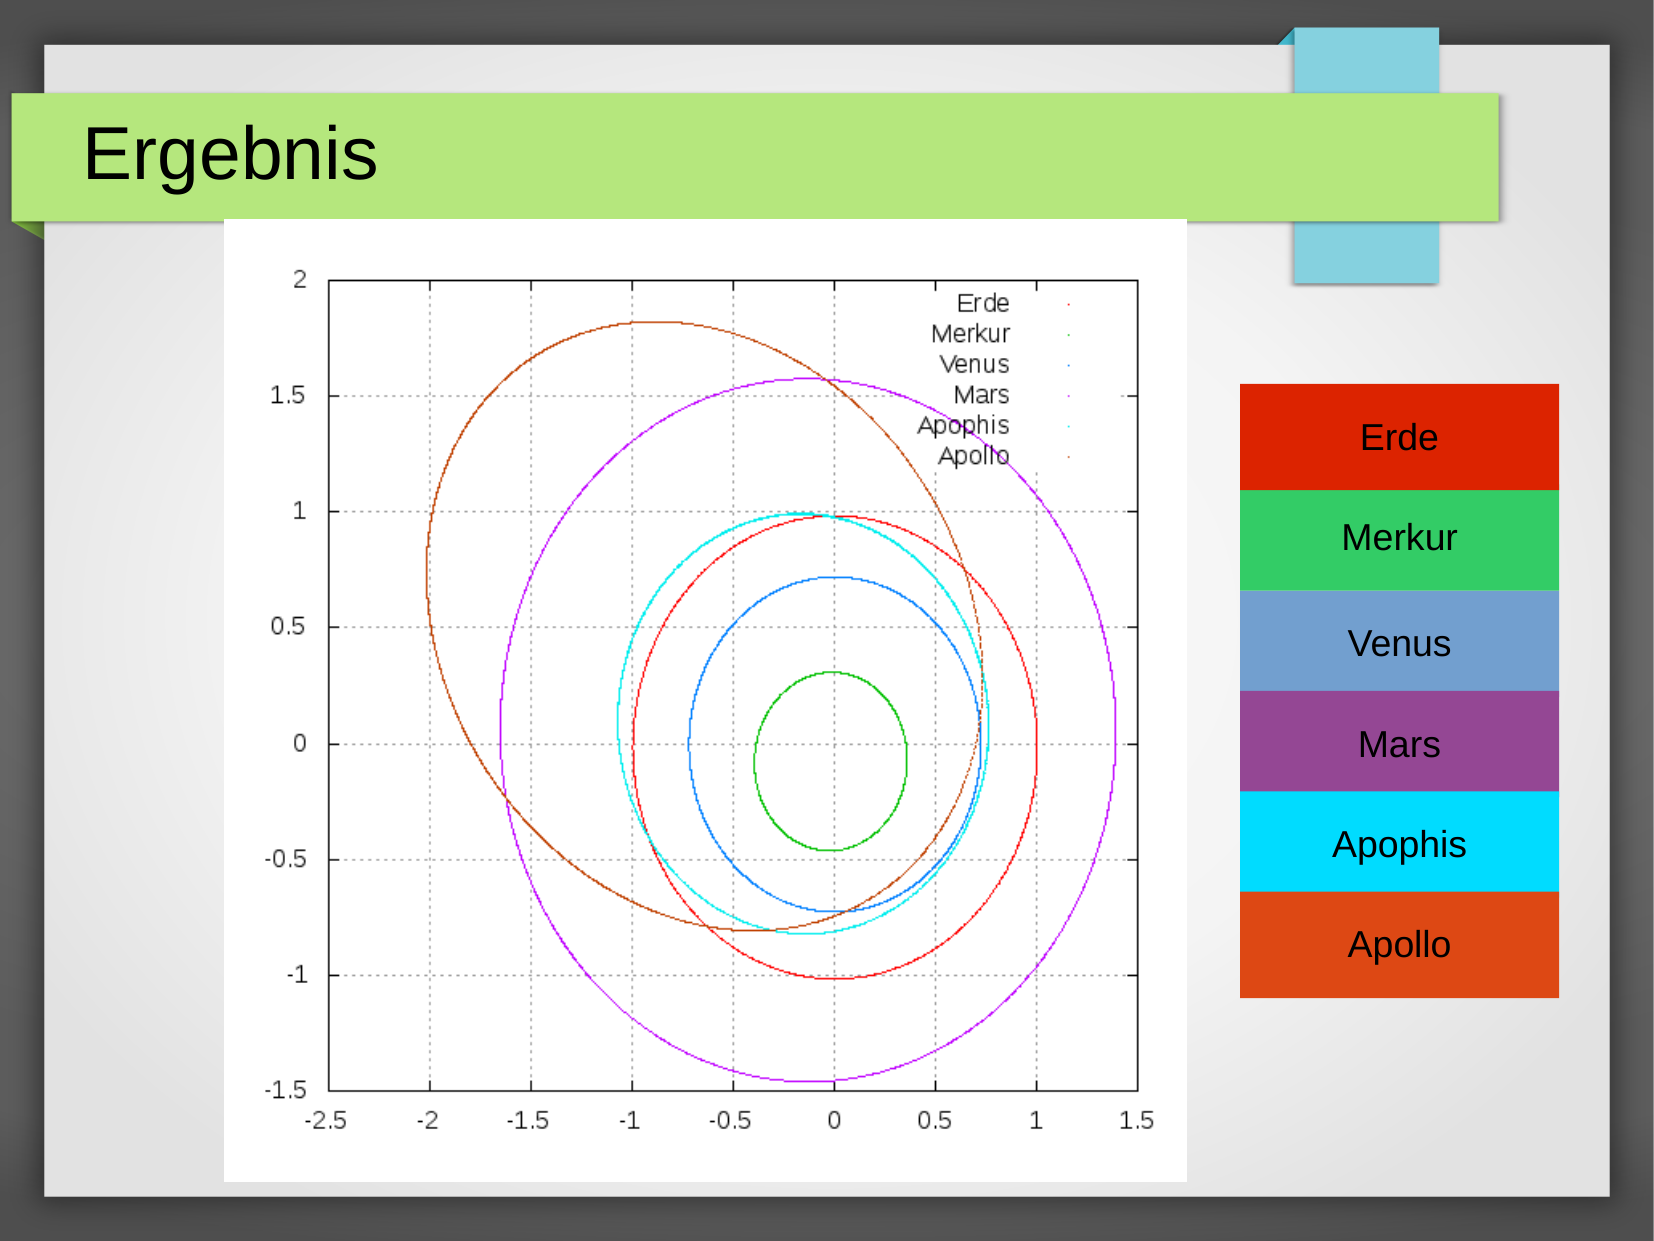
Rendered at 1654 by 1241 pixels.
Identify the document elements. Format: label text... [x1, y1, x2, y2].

text_box Mars [1240, 690, 1560, 791]
text_box Merkur [1240, 491, 1560, 591]
text_box Apophis [1240, 791, 1560, 891]
text_box Apollo [1240, 891, 1560, 999]
text_box Venus [1240, 591, 1560, 690]
picture [0, 0, 1654, 1241]
text_box Erde [1240, 383, 1560, 491]
title Ergebnis [82, 94, 1264, 213]
